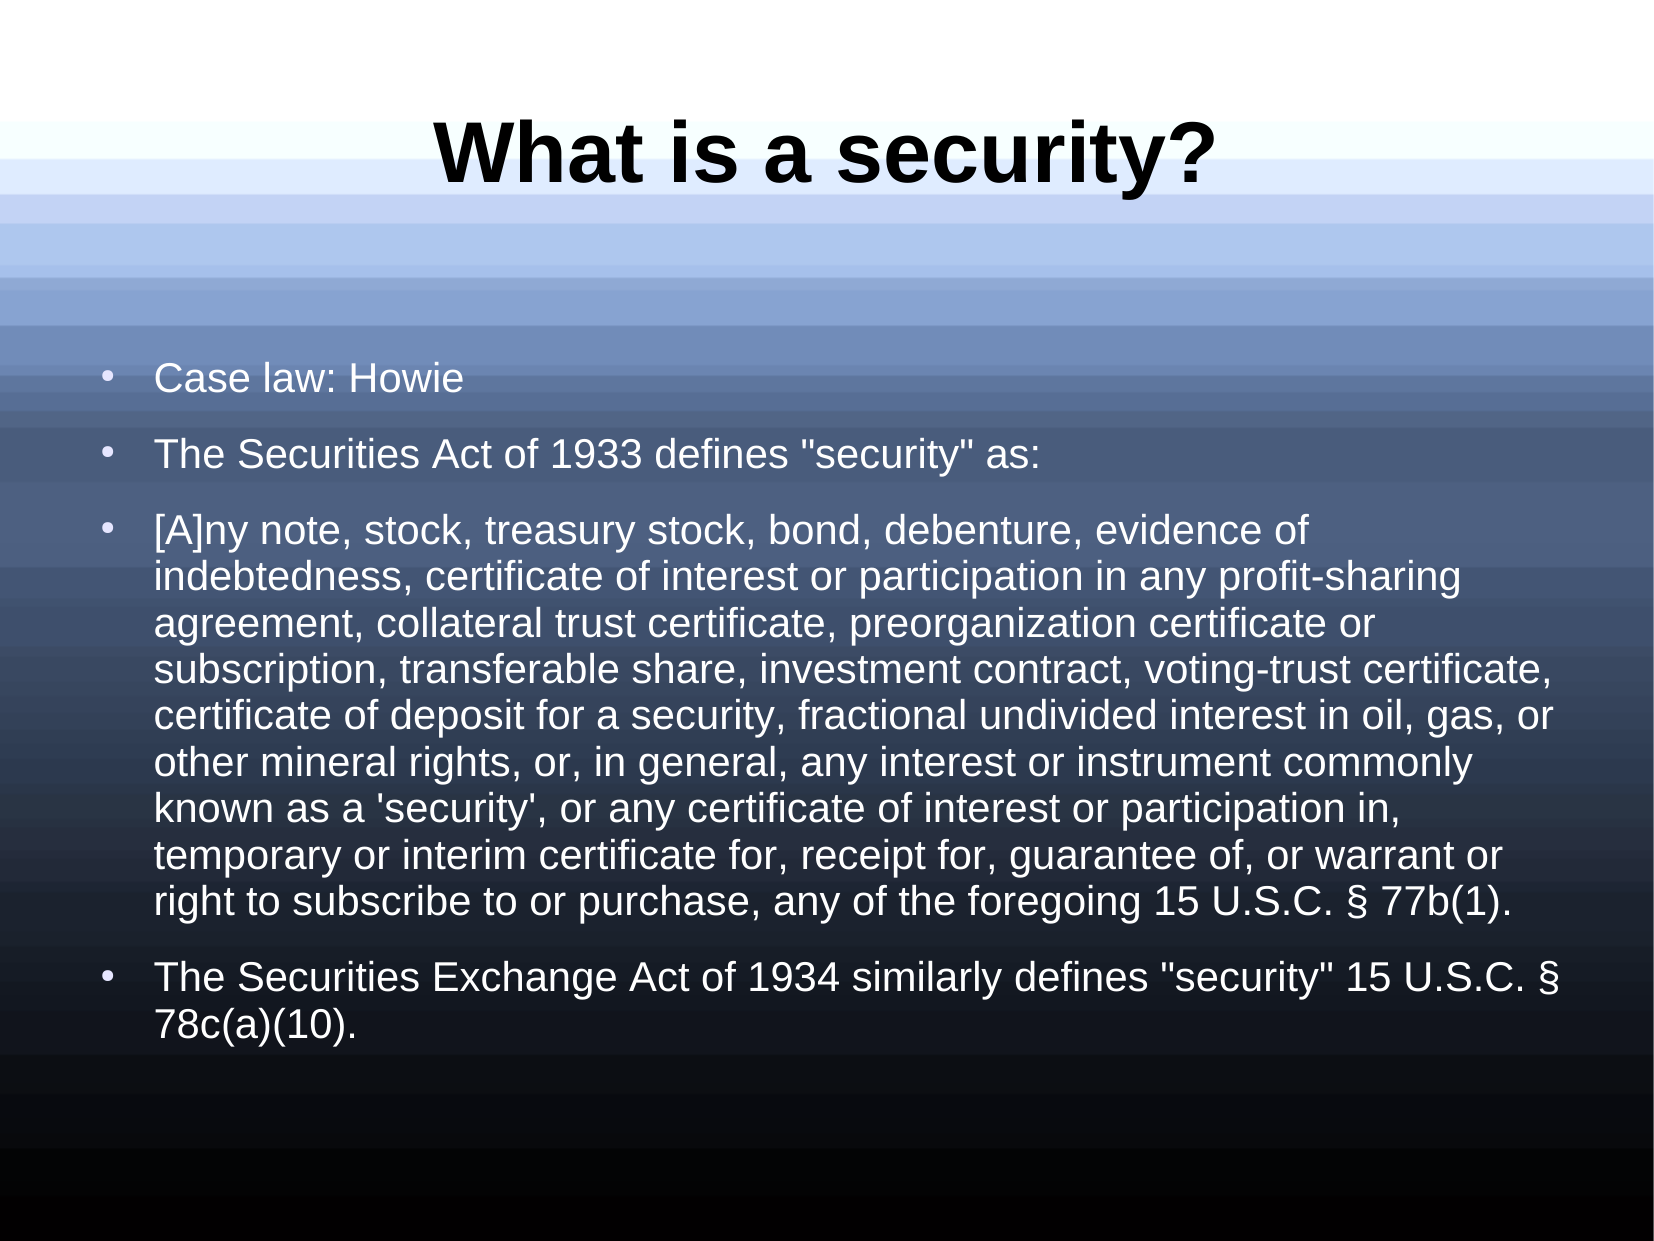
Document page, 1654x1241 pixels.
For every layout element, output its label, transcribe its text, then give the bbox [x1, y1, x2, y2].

list Case law: Howie The Securities Act of 1933 defines "security" as: [A]ny note, stock, treasury stock, bond, debenture, evidence of indebtedness, certificate of interest or participation in any profit-sharing agreement, collateral trust certificate, preorganization certificate or subscription, transferable share, investment contract, voting-trust certificate, certificate of deposit for a security, fractional undivided interest in oil, gas, or other mineral rights, or, in general, any interest or instrument commonly known as a 'security', or any certificate of interest or participation in, temporary or interim certificate for, receipt for, guarantee of, or warrant or right to subscribe to or purchase, any of the foregoing 15 U.S.C. § 77b(1). The Securities Exchange Act of 1934 similarly defines "security" 15 U.S.C. § 78c(a)(10). [82, 354, 1571, 1109]
title What is a security? [82, 49, 1571, 257]
picture [0, 0, 1654, 1241]
